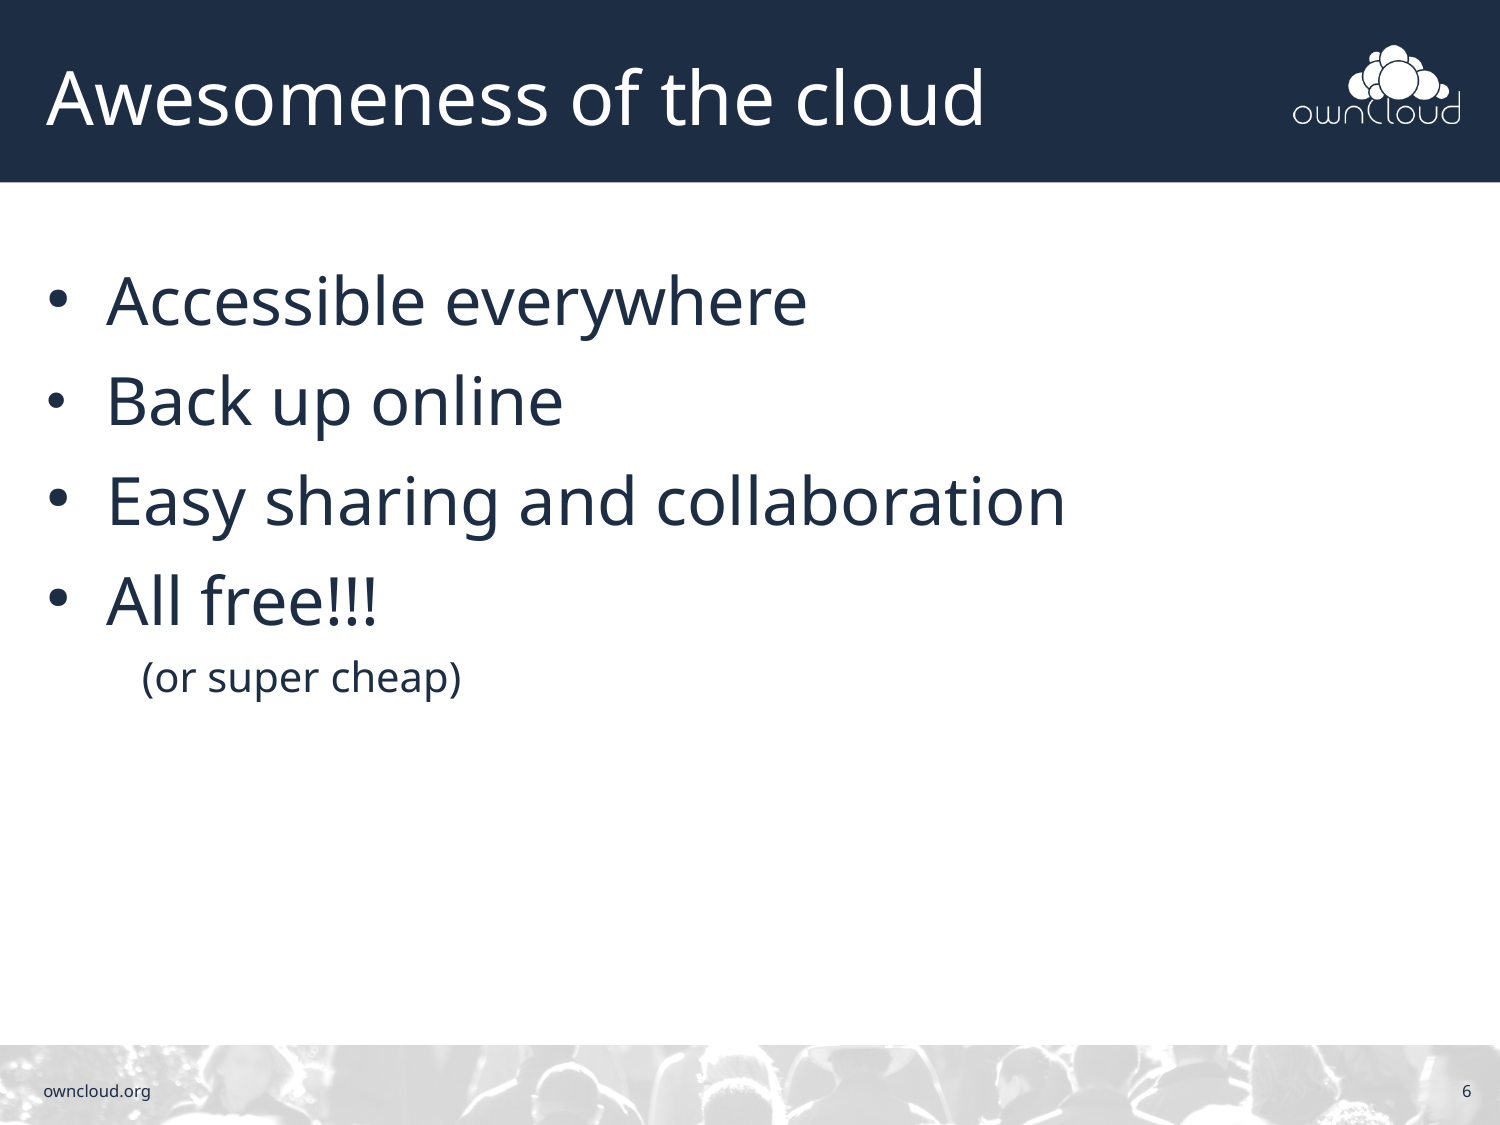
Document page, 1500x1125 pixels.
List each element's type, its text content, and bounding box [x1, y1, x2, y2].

list Accessible everywhere Back up online Easy sharing and collaboration All free!!! (or super cheap) [46, 254, 1465, 1026]
title Awesomeness of the cloud [46, 5, 1258, 187]
picture [1293, 45, 1460, 124]
picture [0, 1045, 1500, 1125]
